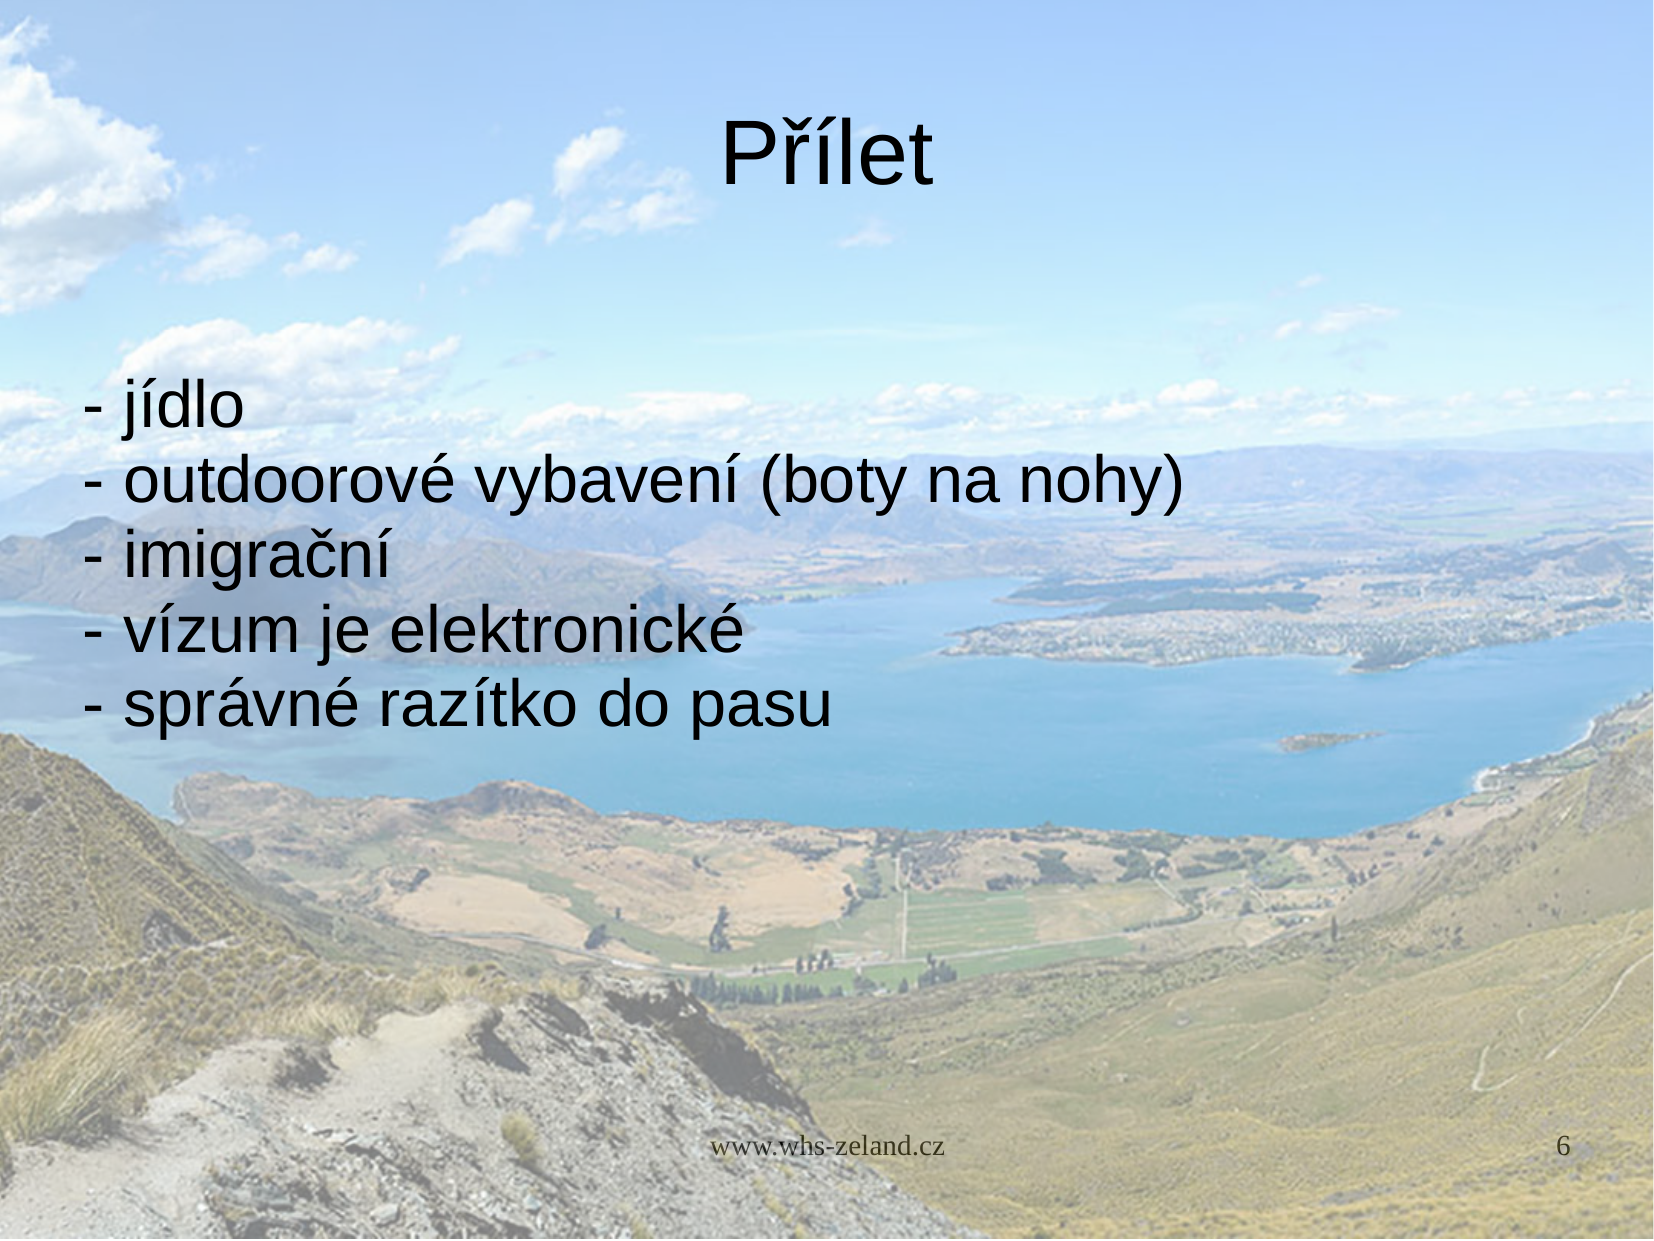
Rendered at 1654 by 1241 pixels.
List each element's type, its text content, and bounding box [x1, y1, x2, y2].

title Přílet [82, 49, 1571, 257]
picture [0, 0, 1654, 1239]
subtitle - jídlo - outdoorové vybavení (boty na nohy) - imigrační - vízum je elektronické - správné razítko do pasu [82, 367, 1571, 1087]
